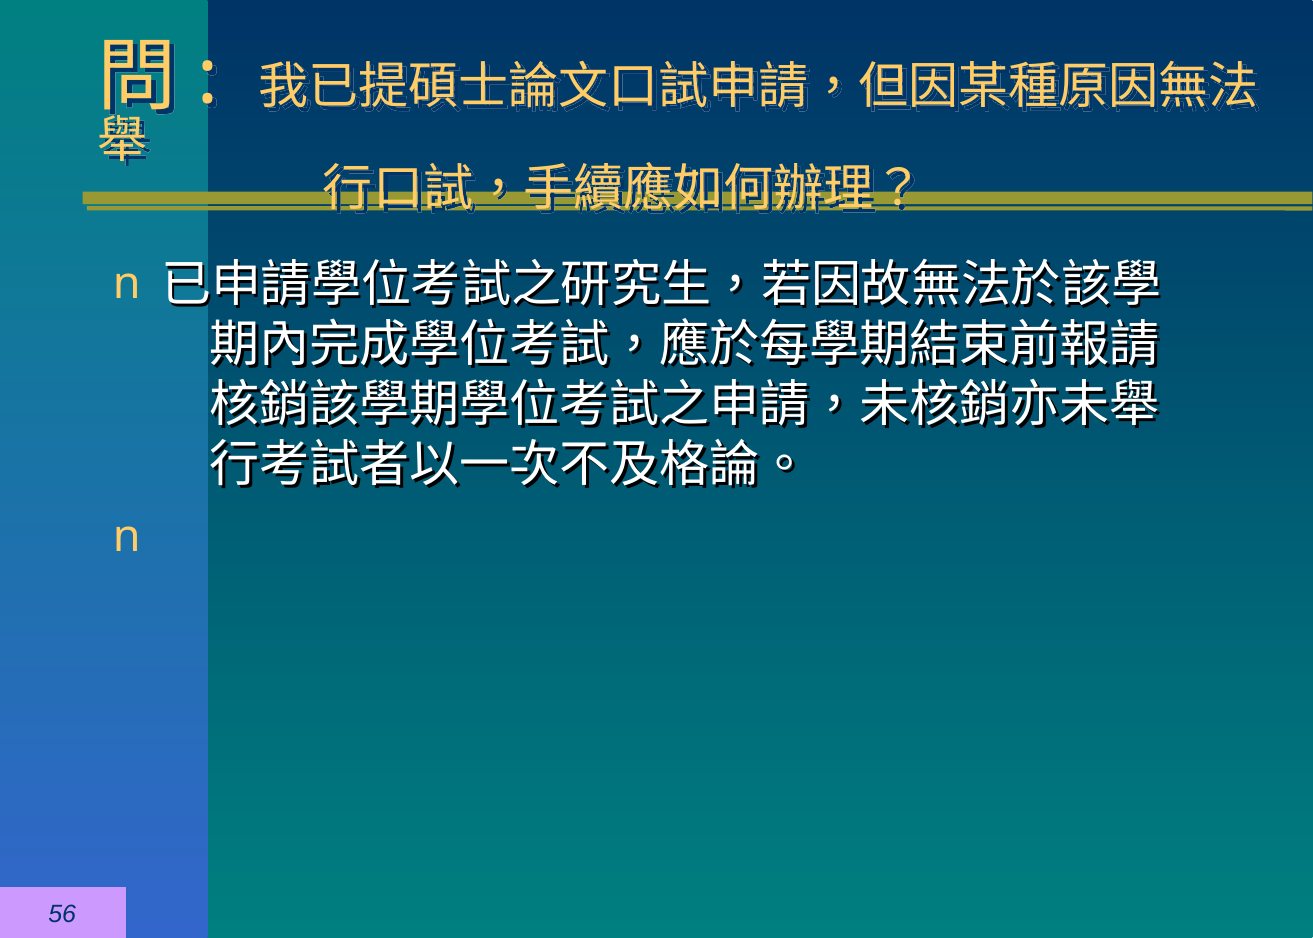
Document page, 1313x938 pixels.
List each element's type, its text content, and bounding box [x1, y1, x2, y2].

title 問: 我已提碩士論文口試申請，但因某種原因無法舉 行口試，手續應如何辦理？ [84, 36, 1280, 188]
text_box 56 [0, 887, 125, 938]
text_box [0, 0, 207, 938]
list 已申請學位考試之研究生，若因故無法於該學期內完成學位考試，應於每學期結束前報請核銷該學期學位考試之申請，未核銷亦未舉行考試者以一次不及格論。 [99, 244, 1201, 844]
